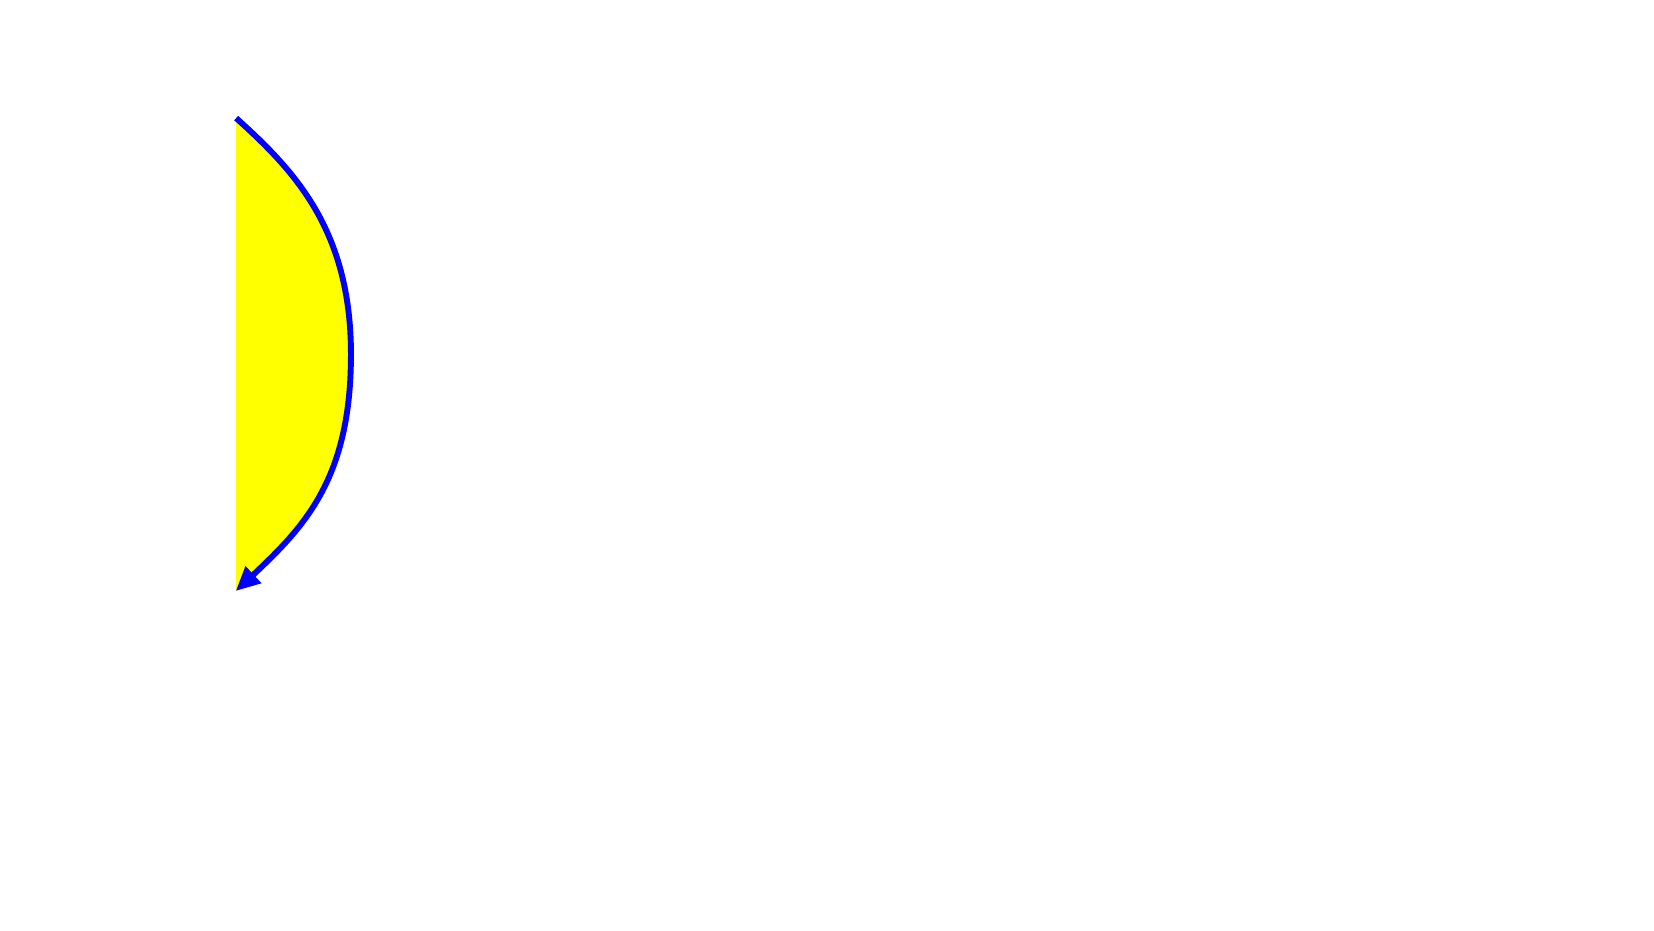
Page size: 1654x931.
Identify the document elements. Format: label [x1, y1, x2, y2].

text_box [236, 118, 351, 591]
